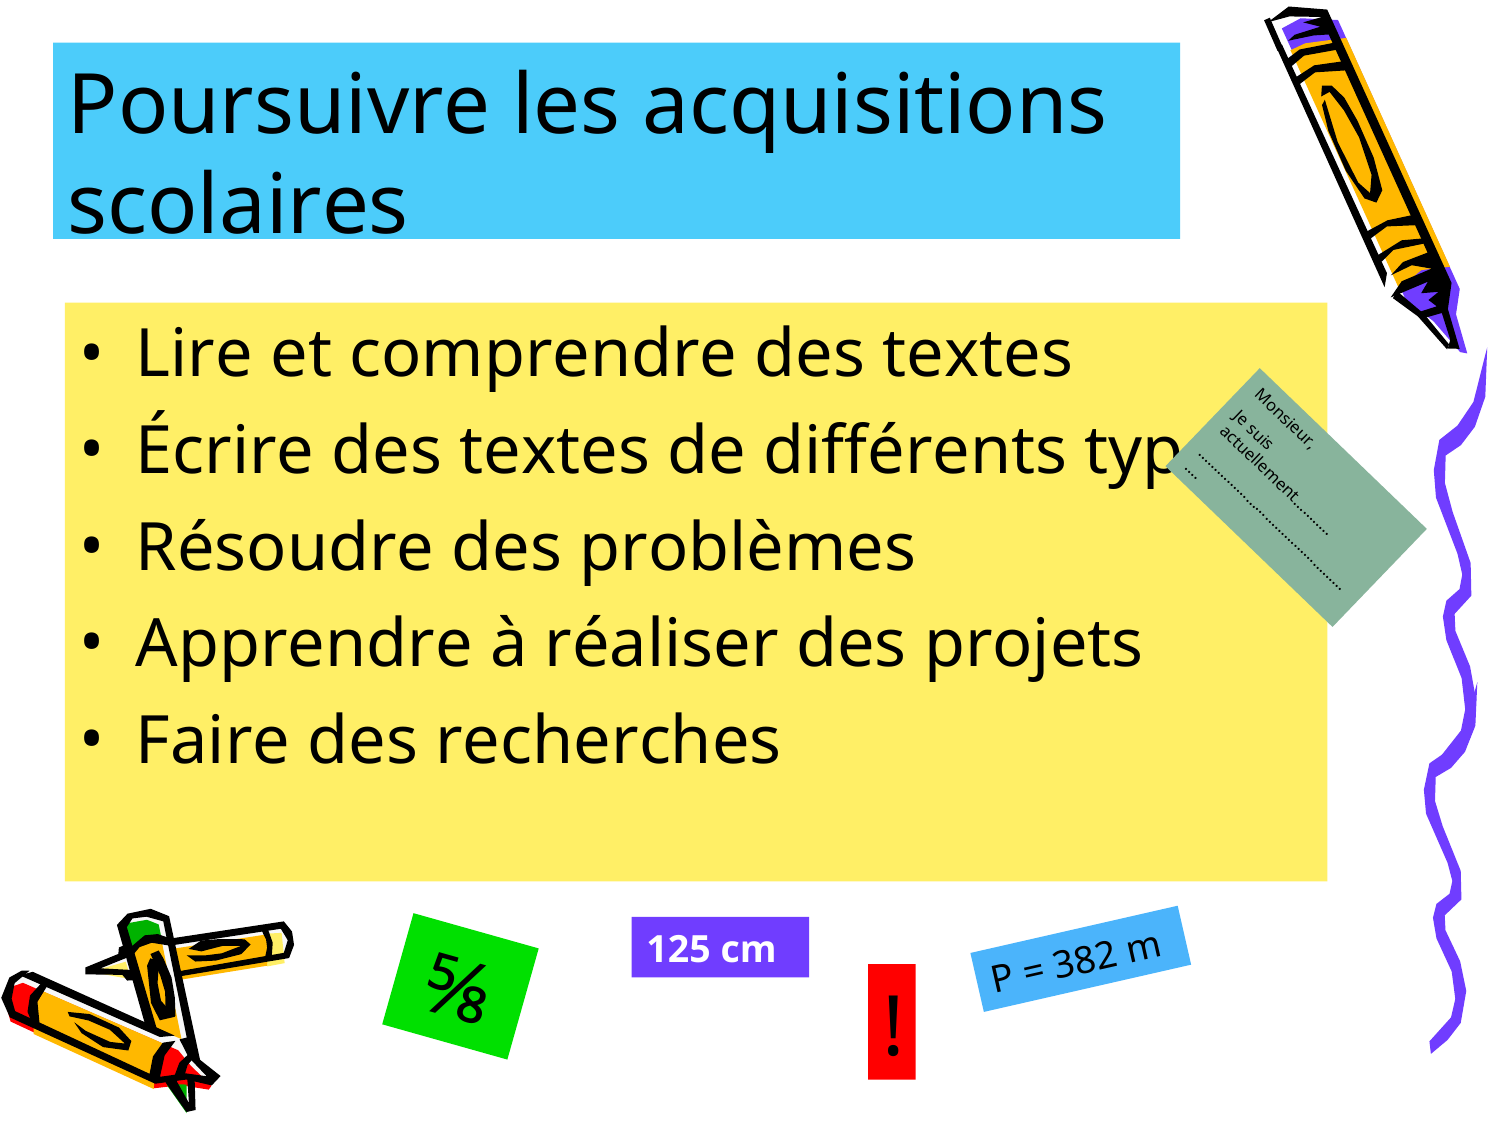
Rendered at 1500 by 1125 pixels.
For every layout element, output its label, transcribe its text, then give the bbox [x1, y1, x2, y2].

text_box ! [868, 964, 916, 1080]
text_box Monsieur, Je suis actuellement……….. …………………………………………. [1165, 368, 1427, 627]
text_box P = 382 m [970, 905, 1192, 1012]
list Lire et comprendre des textes Écrire des textes de différents types Résoudre des problèmes Apprendre à réaliser des projets Faire des recherches [64, 302, 1328, 882]
text_box ⅝ [382, 913, 539, 1060]
title Poursuivre les acquisitions scolaires [53, 42, 1181, 239]
text_box 125 cm [631, 916, 810, 978]
